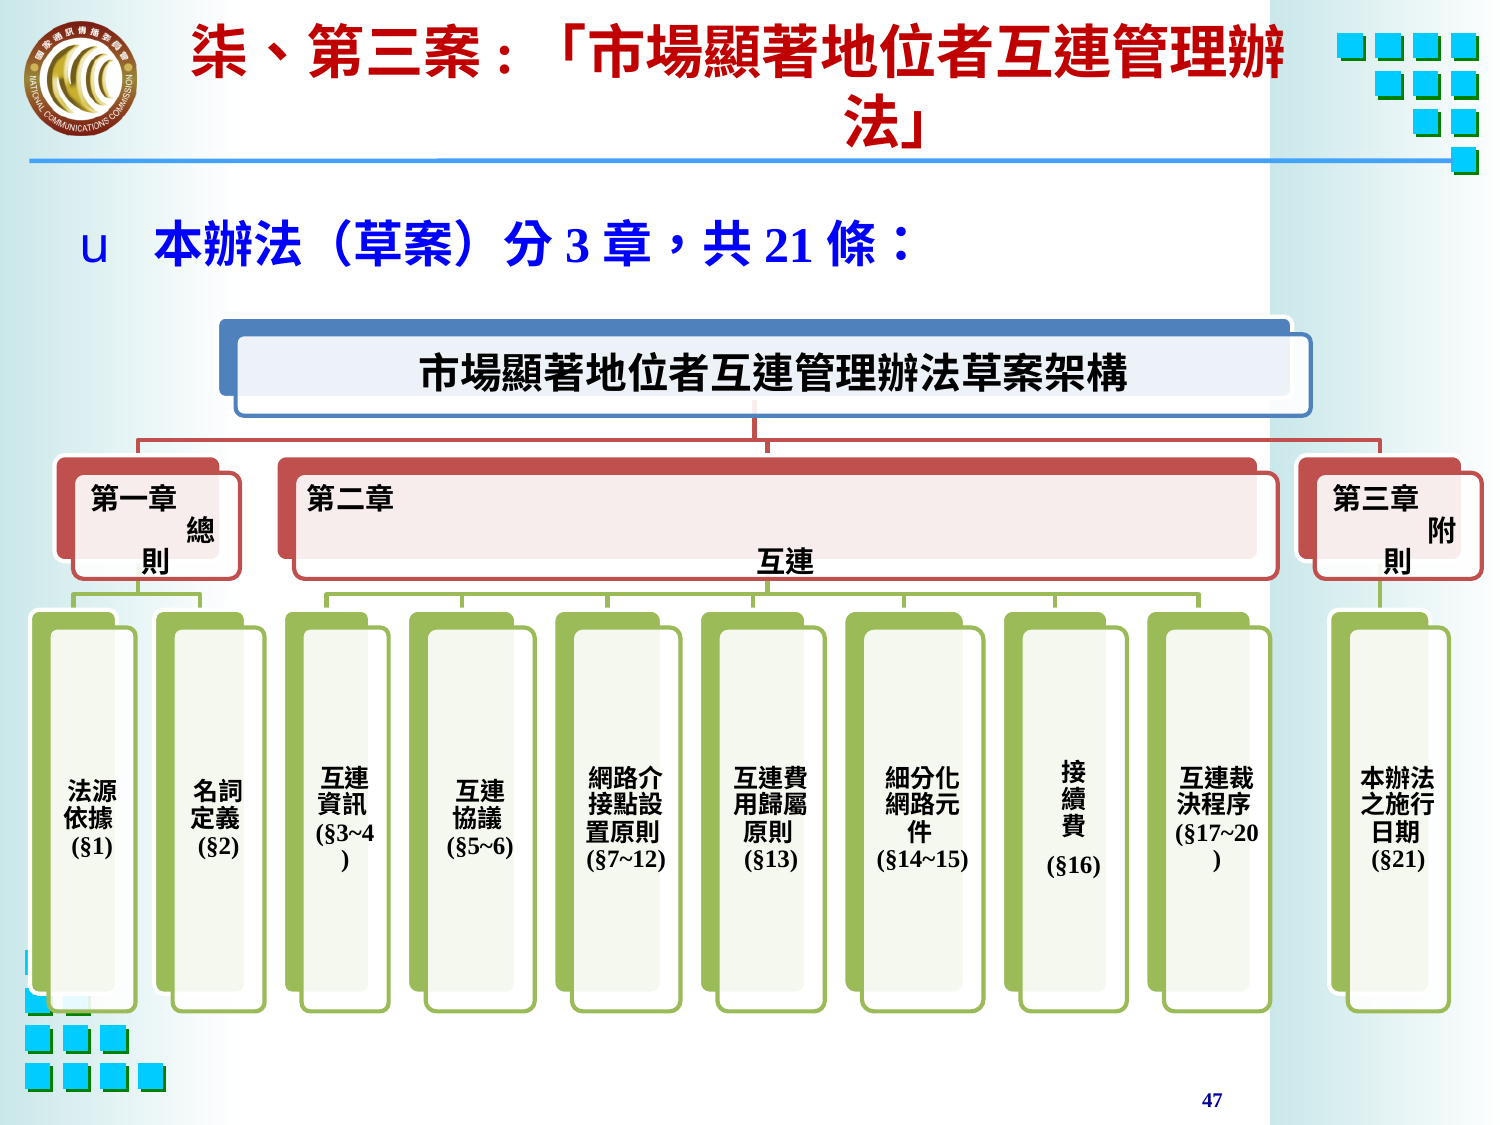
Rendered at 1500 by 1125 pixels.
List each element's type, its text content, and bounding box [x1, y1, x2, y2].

text_box [1329, 609, 1431, 994]
text_box 第三章 附則 [1314, 472, 1482, 579]
text_box [1296, 455, 1464, 562]
text_box 第一章 總則 [72, 472, 241, 579]
text_box [275, 455, 1260, 562]
text_box 互連費用歸屬原則(§13) [717, 627, 825, 1012]
text_box 名詞定義(§2) [172, 627, 265, 1012]
text_box 細分化網路元件(§14~15) [861, 627, 984, 1012]
text_box [1145, 609, 1252, 994]
text_box 互連 協議(§5~6) [425, 627, 535, 1012]
text_box [843, 609, 965, 994]
text_box 接 續 費 (§16) [1020, 627, 1127, 1012]
text_box [154, 609, 247, 994]
text_box 第二章 互連 [294, 472, 1278, 579]
text_box 互連資訊(§3~4) [301, 627, 389, 1012]
text_box [29, 609, 117, 994]
text_box 互連裁決程序(§17~20) [1163, 627, 1271, 1012]
text_box [407, 609, 517, 994]
title 柒、第三案:「市場顯著地位者互連管理辦法」 [123, 7, 1353, 161]
text_box 本辦法（草案）分3章，共21條： [65, 205, 1134, 298]
text_box 市場顯著地位者互連管理辦法草案架構 [235, 334, 1311, 416]
text_box [1001, 609, 1109, 994]
text_box [283, 609, 371, 994]
text_box 法源依據(§1) [48, 627, 136, 1012]
text_box 網路介接點設置原則(§7~12) [571, 627, 681, 1012]
text_box [54, 455, 222, 562]
text_box 本辦法之施行日期(§21) [1347, 627, 1449, 1012]
text_box [698, 609, 807, 994]
picture [36, 994, 48, 1005]
text_box [553, 609, 662, 994]
text_box [217, 316, 1293, 399]
